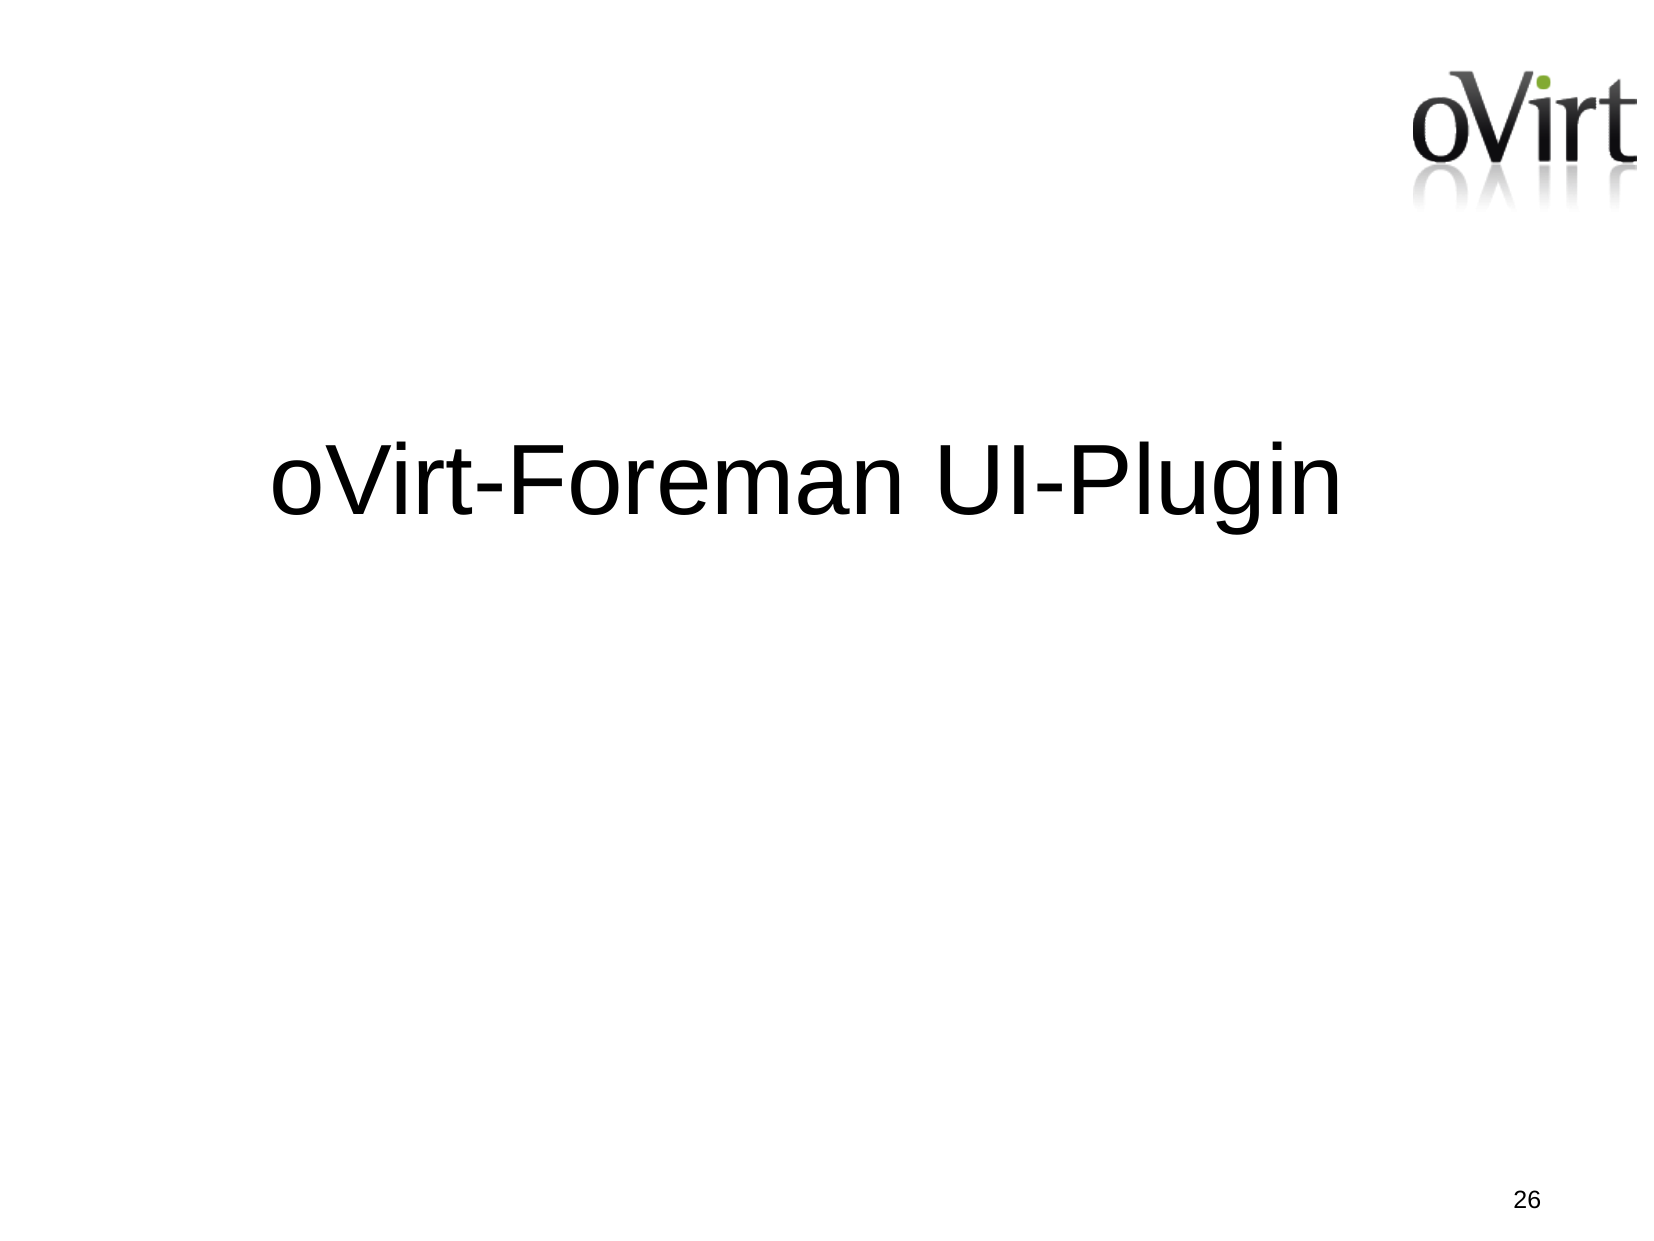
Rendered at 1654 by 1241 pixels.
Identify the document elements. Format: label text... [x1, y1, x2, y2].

picture [1413, 63, 1637, 212]
list oVirt-Foreman UI-Plugin [27, 199, 1517, 993]
